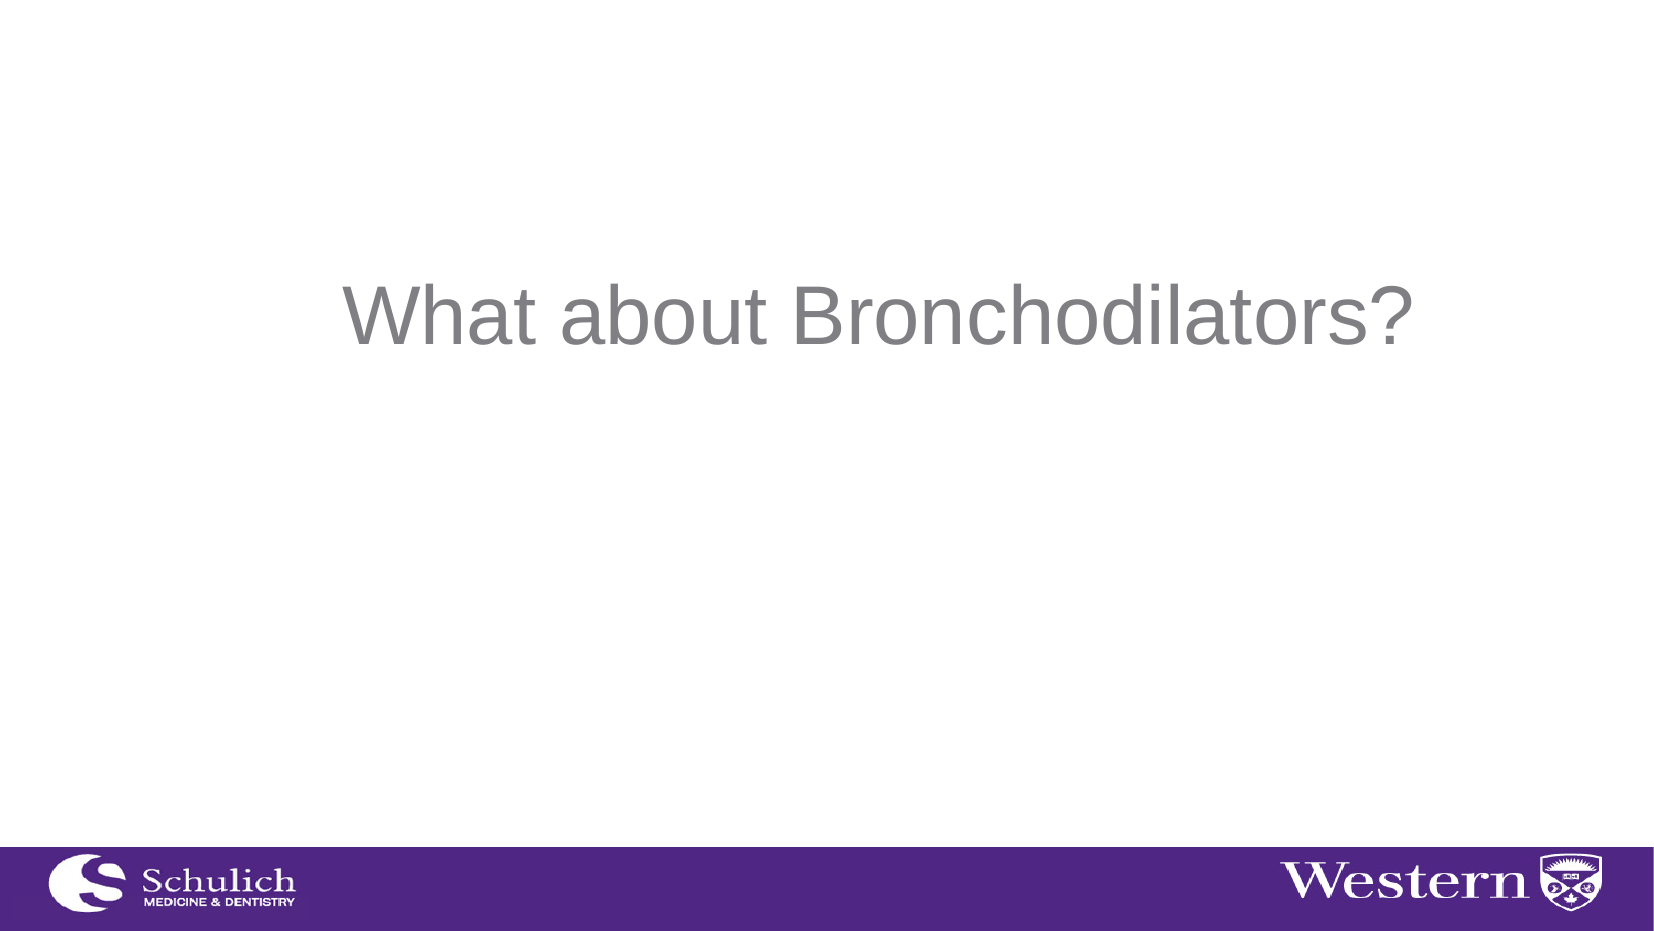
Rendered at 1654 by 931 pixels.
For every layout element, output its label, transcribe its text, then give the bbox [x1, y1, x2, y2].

picture [0, 0, 1654, 931]
list What about Bronchodilators? [134, 253, 1624, 868]
